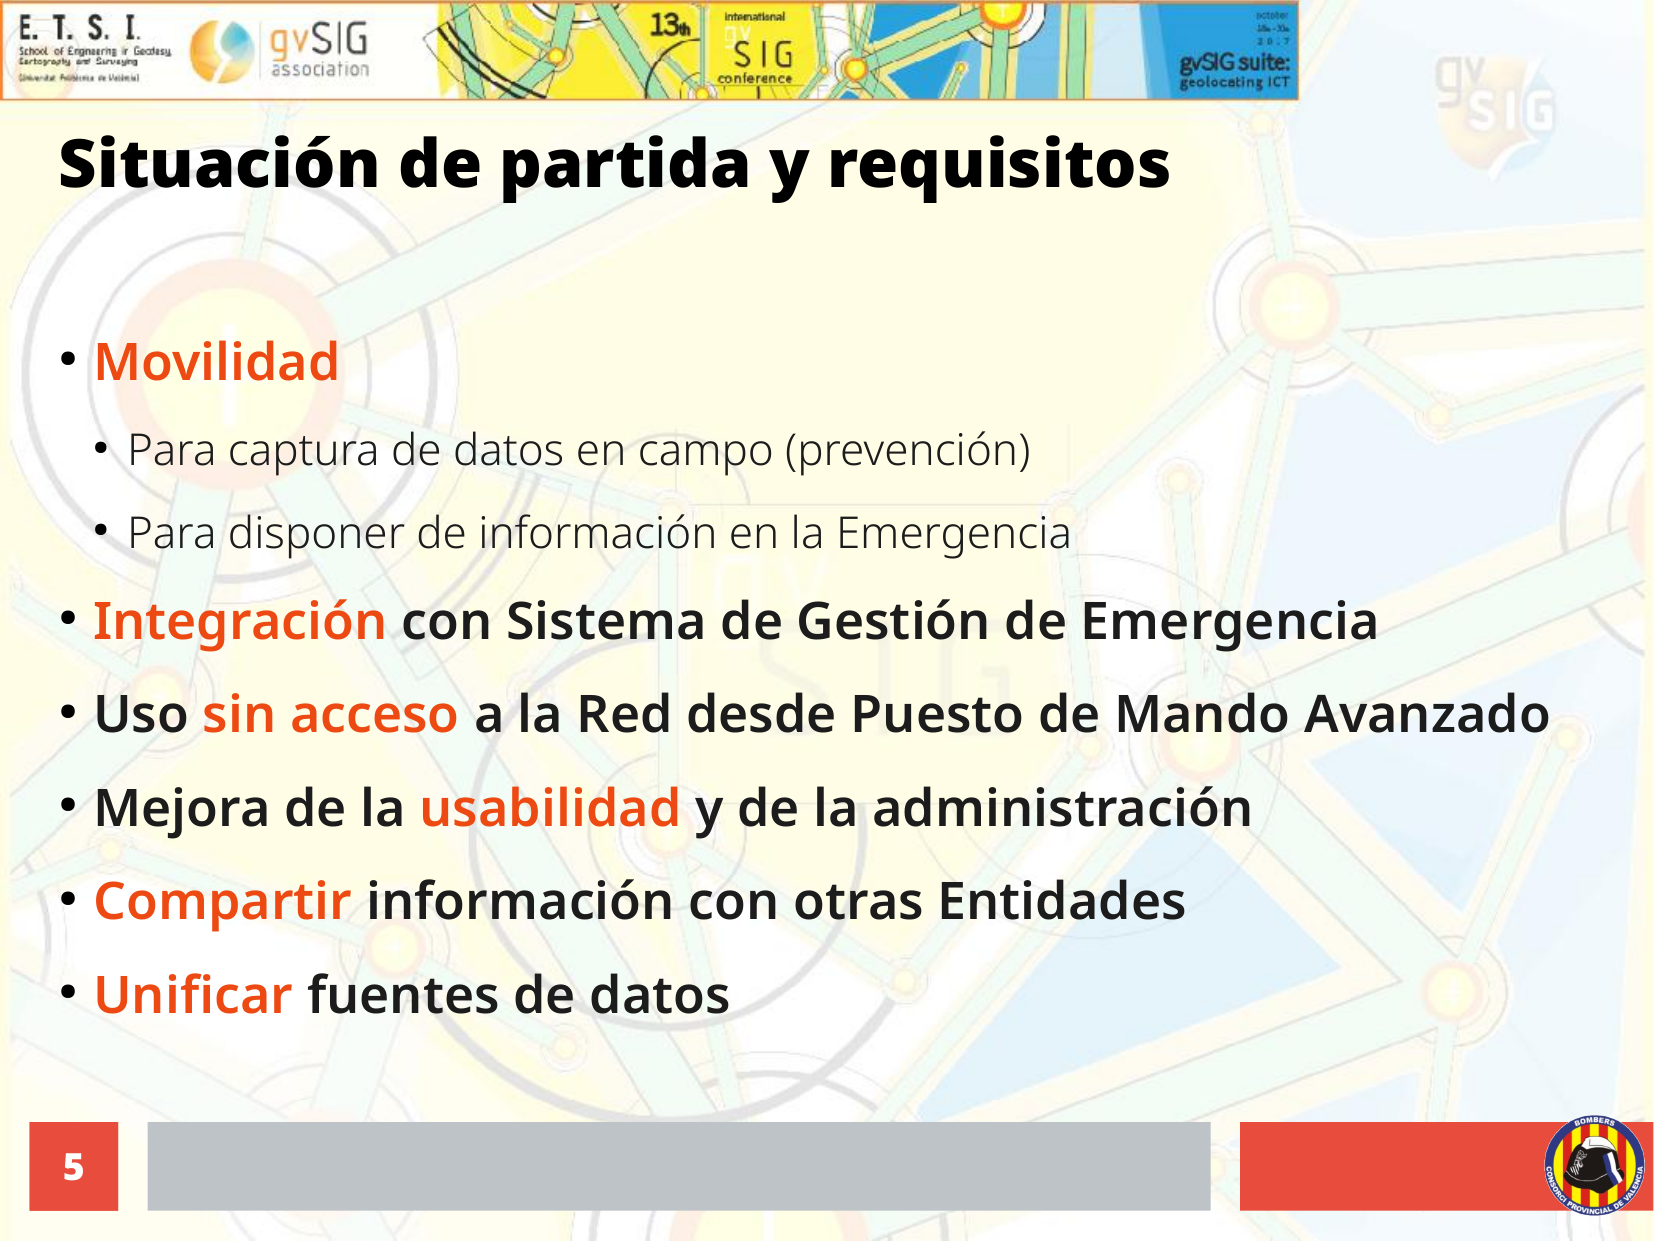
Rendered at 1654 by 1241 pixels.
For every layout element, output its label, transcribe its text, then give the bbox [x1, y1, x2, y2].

picture [0, 0, 1654, 1241]
title Situación de partida y requisitos [59, 59, 1595, 207]
list Movilidad Para captura de datos en campo (prevención) Para disponer de información en la Emergencia Integración con Sistema de Gestión de Emergencia Uso sin acceso a la Red desde Puesto de Mando Avanzado Mejora de la usabilidad y de la administración Compartir información con otras Entidades Unificar fuentes de datos [59, 324, 1565, 1093]
